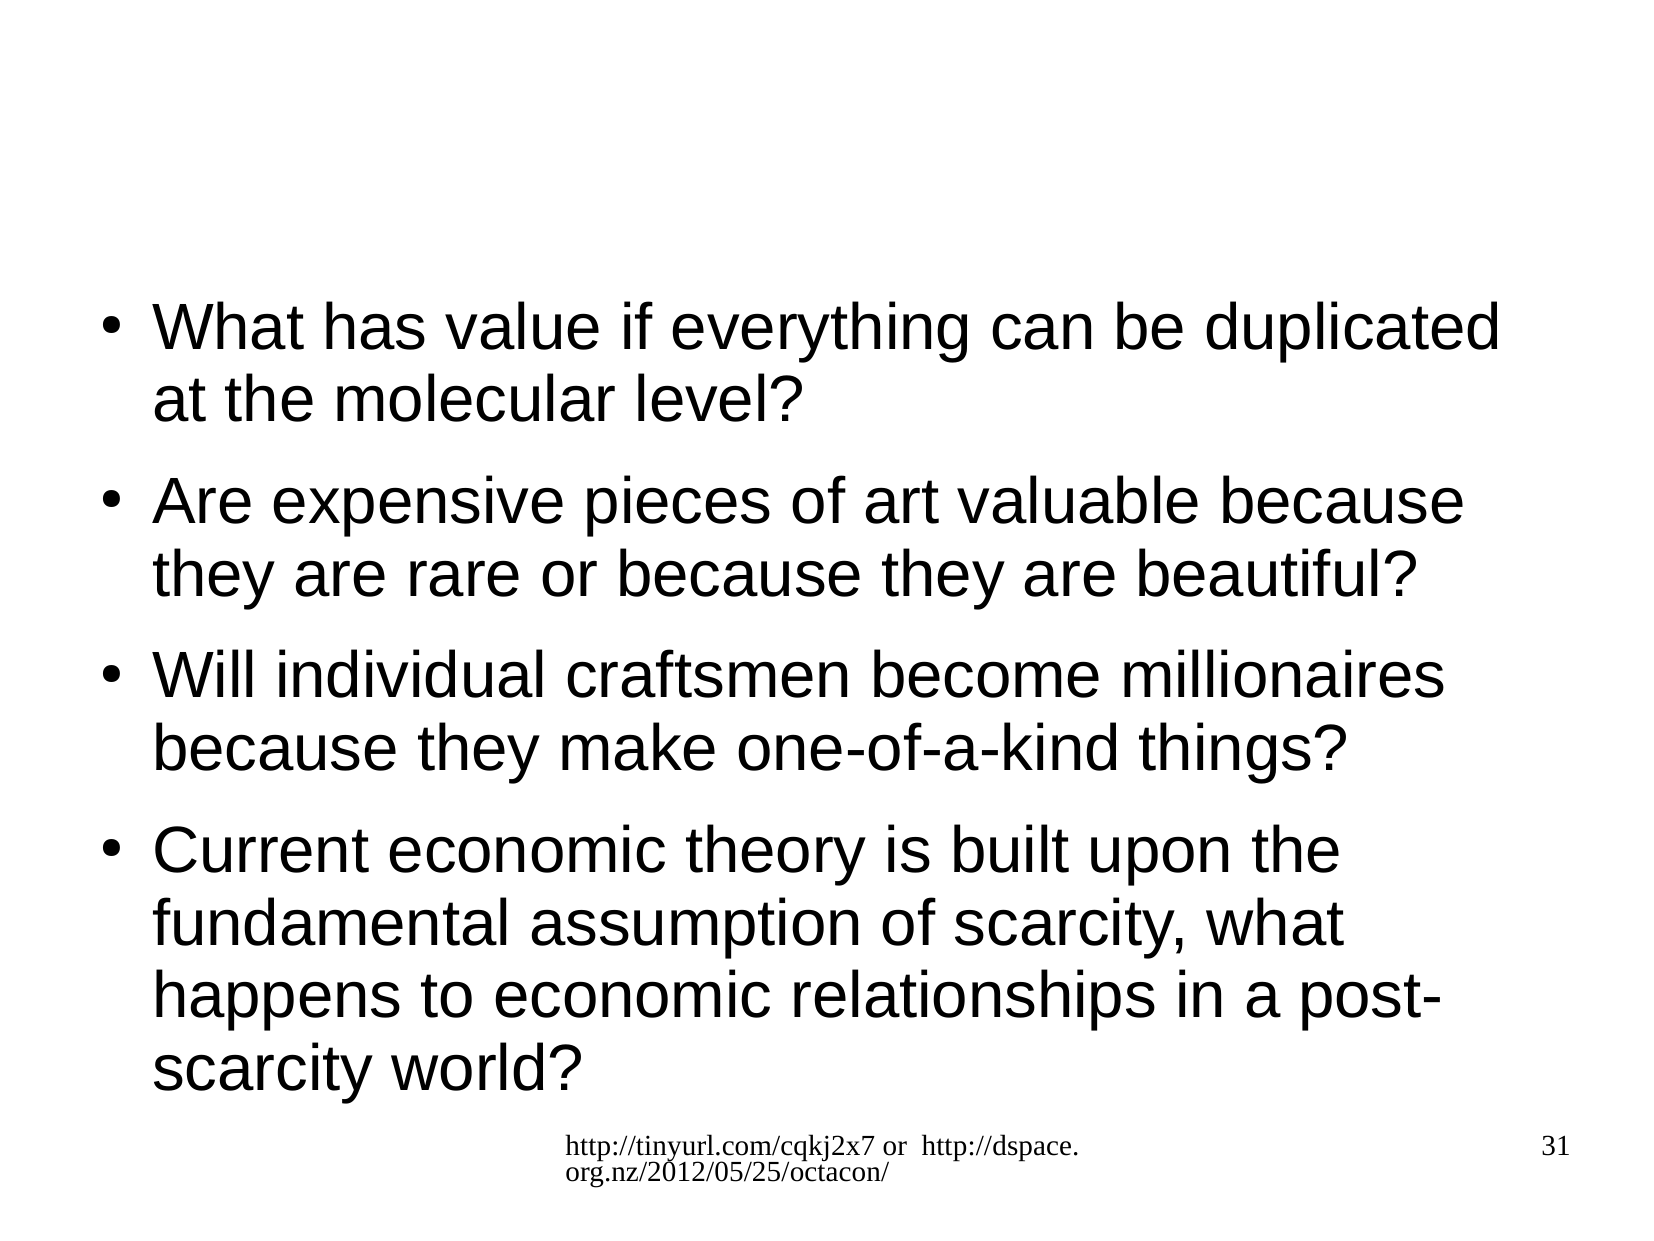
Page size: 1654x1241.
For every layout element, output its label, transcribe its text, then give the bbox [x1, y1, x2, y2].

list What has value if everything can be duplicated at the molecular level? Are expensive pieces of art valuable because they are rare or because they are beautiful? Will individual craftsmen become millionaires because they make one-of-a-kind things? Current economic theory is built upon the fundamental assumption of scarcity, what happens to economic relationships in a post-scarcity world? [82, 290, 1571, 1109]
